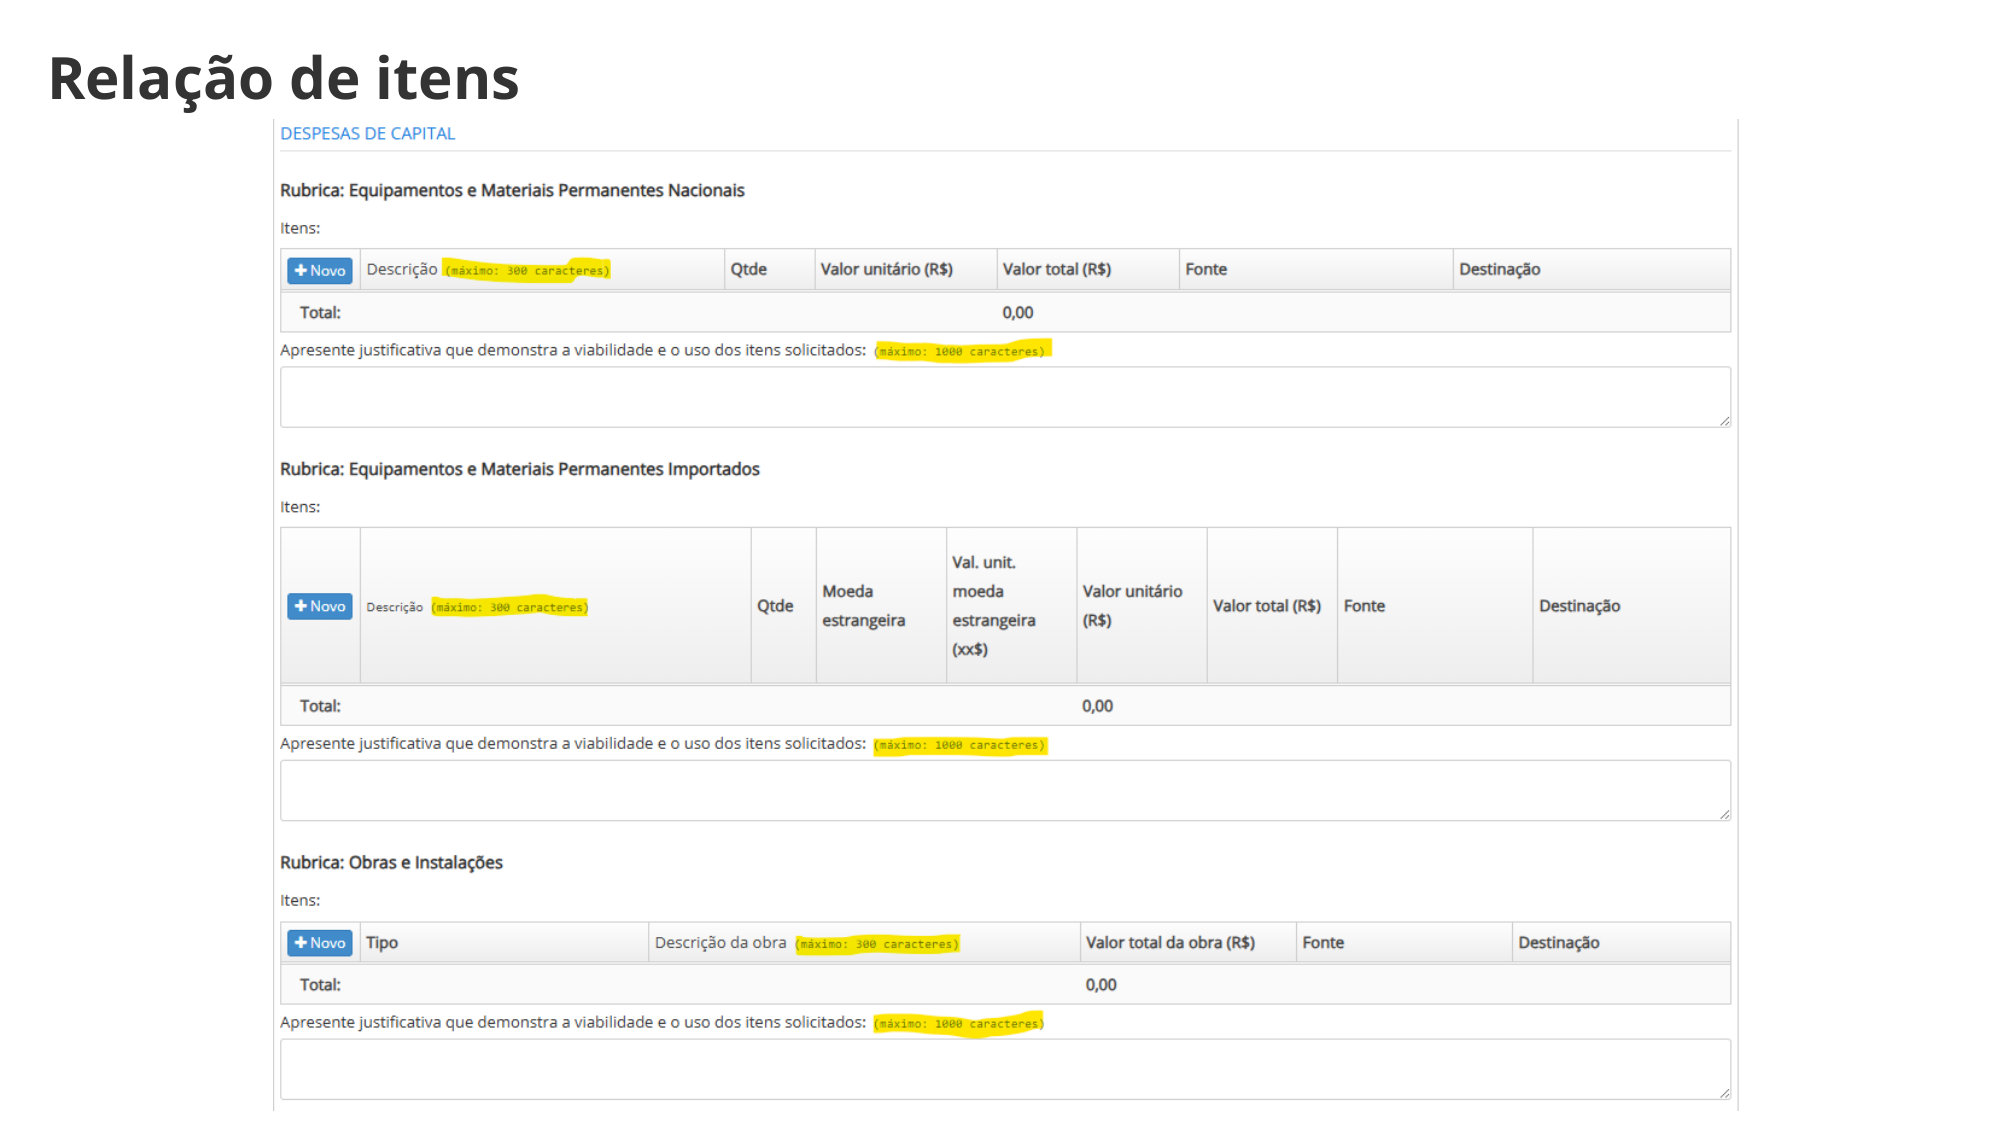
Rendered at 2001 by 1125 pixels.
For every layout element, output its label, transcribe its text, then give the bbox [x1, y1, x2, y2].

title Relação de itens [32, 29, 1982, 120]
picture [273, 119, 1740, 1111]
